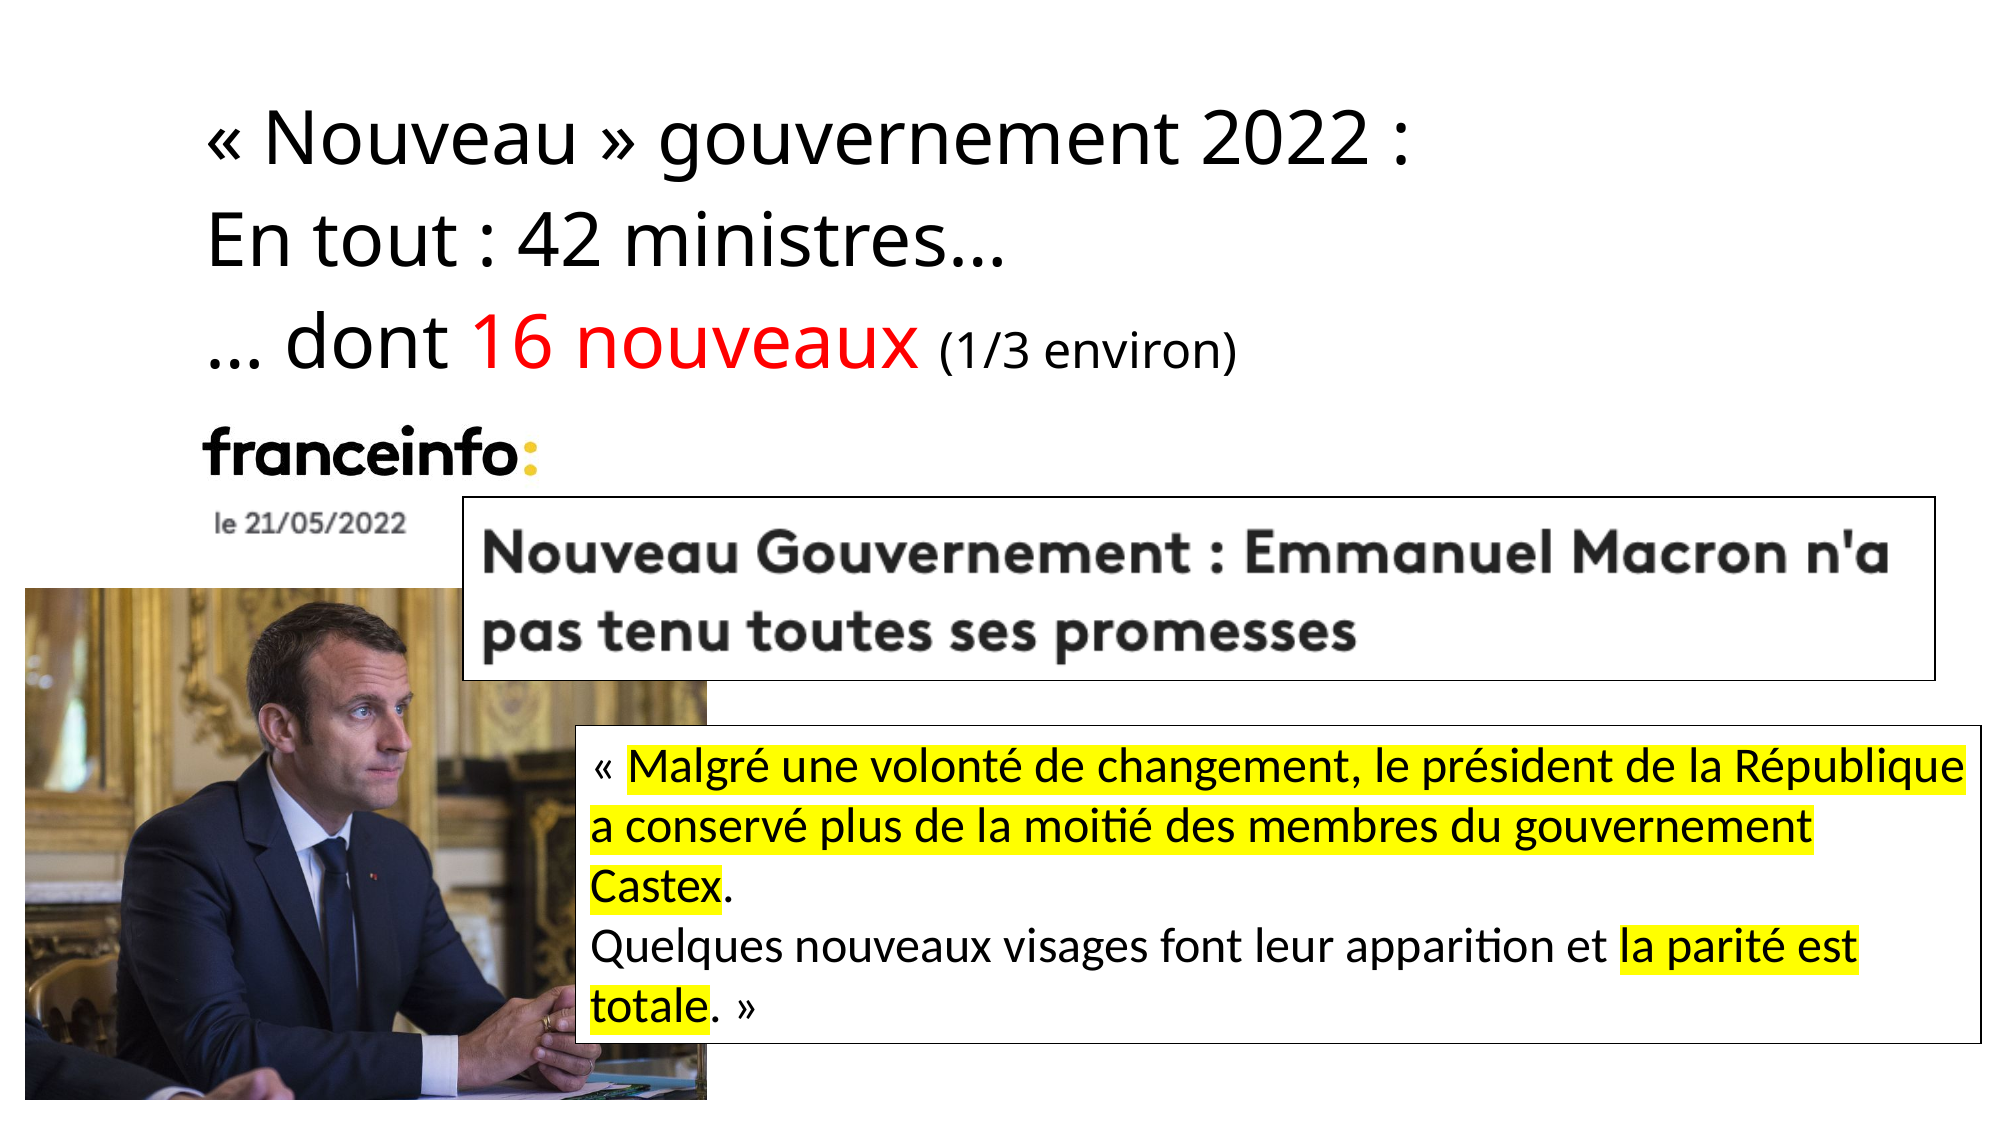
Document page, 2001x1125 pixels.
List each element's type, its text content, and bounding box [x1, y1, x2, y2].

text_box « Malgré une volonté de changement, le président de la République a conservé plus de la moitié des membres du gouvernement Castex. Quelques nouveaux visages font leur apparition et la parité est totale. » [575, 725, 1982, 1044]
text_box « Nouveau » gouvernement 2022 : En tout : 42 ministres… … dont 16 nouveaux (1/3 environ) [190, 92, 1907, 214]
picture [463, 497, 1935, 680]
picture [25, 303, 707, 1100]
